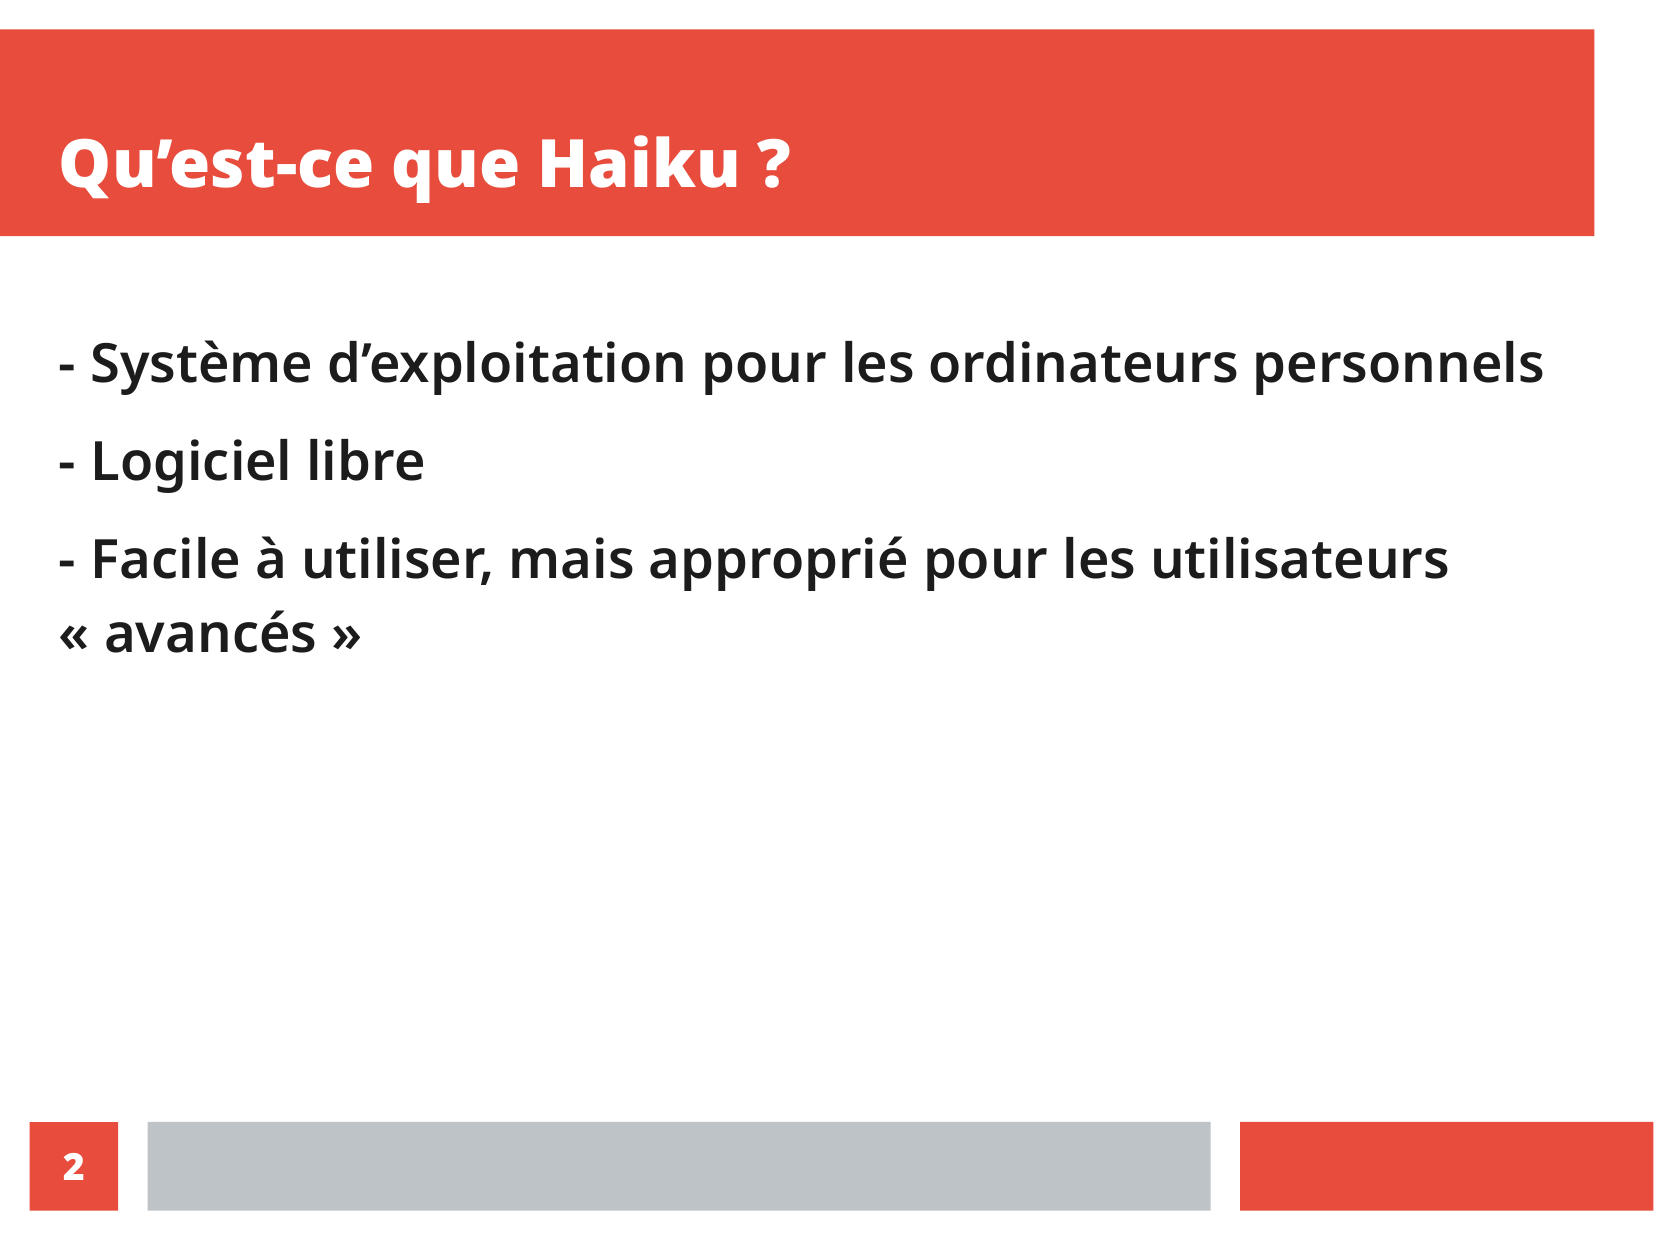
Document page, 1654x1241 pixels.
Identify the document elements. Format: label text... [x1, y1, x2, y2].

list - Système d’exploitation pour les ordinateurs personnels - Logiciel libre - Facile à utiliser, mais approprié pour les utilisateurs « avancés » [59, 324, 1565, 1093]
title Qu’est-ce que Haiku ? [59, 59, 1595, 207]
